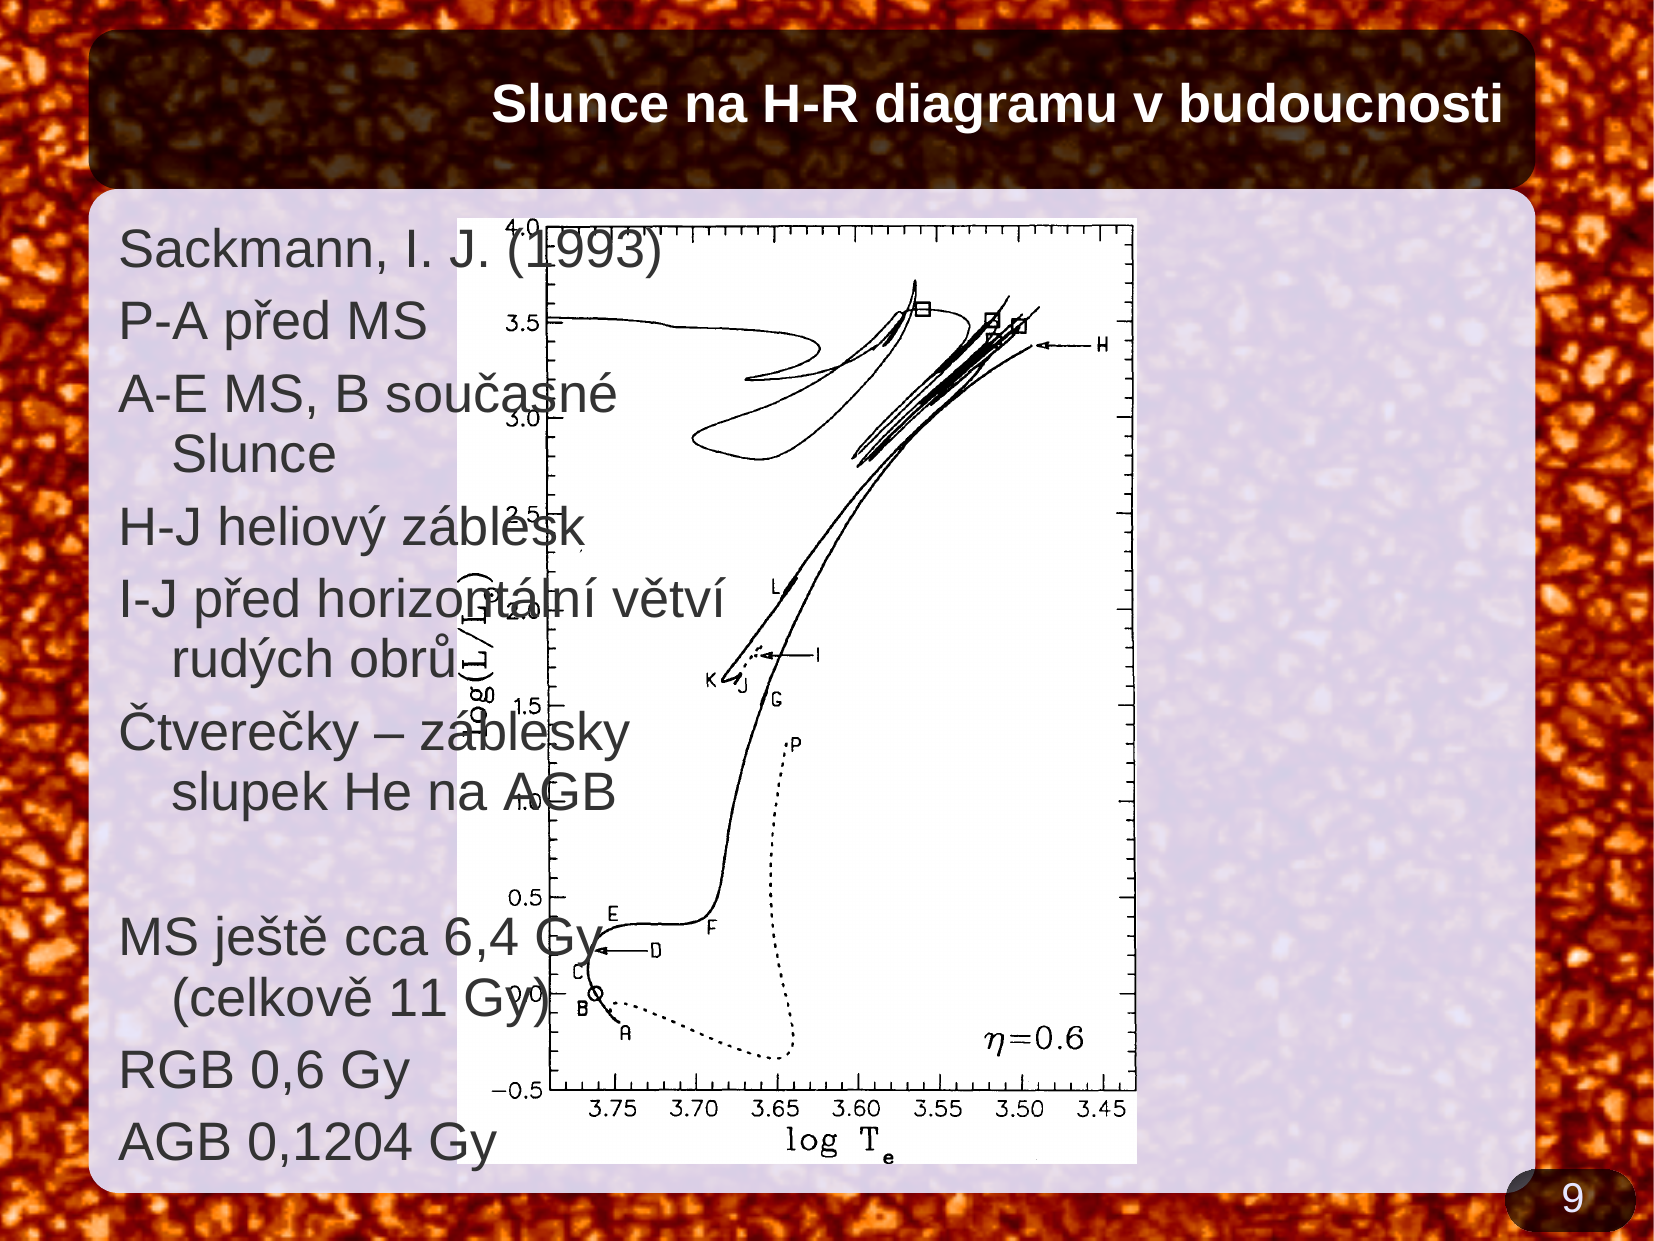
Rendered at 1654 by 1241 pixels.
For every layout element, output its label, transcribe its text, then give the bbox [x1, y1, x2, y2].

title Slunce na H-R diagramu v budoucnosti [118, 59, 1506, 148]
list Sackmann, I. J. (1993) P-A před MS A-E MS, B současné Slunce H-J heliový záblesk I-J před horizontální větví rudých obrů Čtverečky – záblesky slupek He na AGB MS ještě cca 6,4 Gy (celkově 11 Gy) RGB 0,6 Gy AGB 0,1204 Gy [118, 218, 781, 1173]
picture [0, 0, 1654, 1241]
